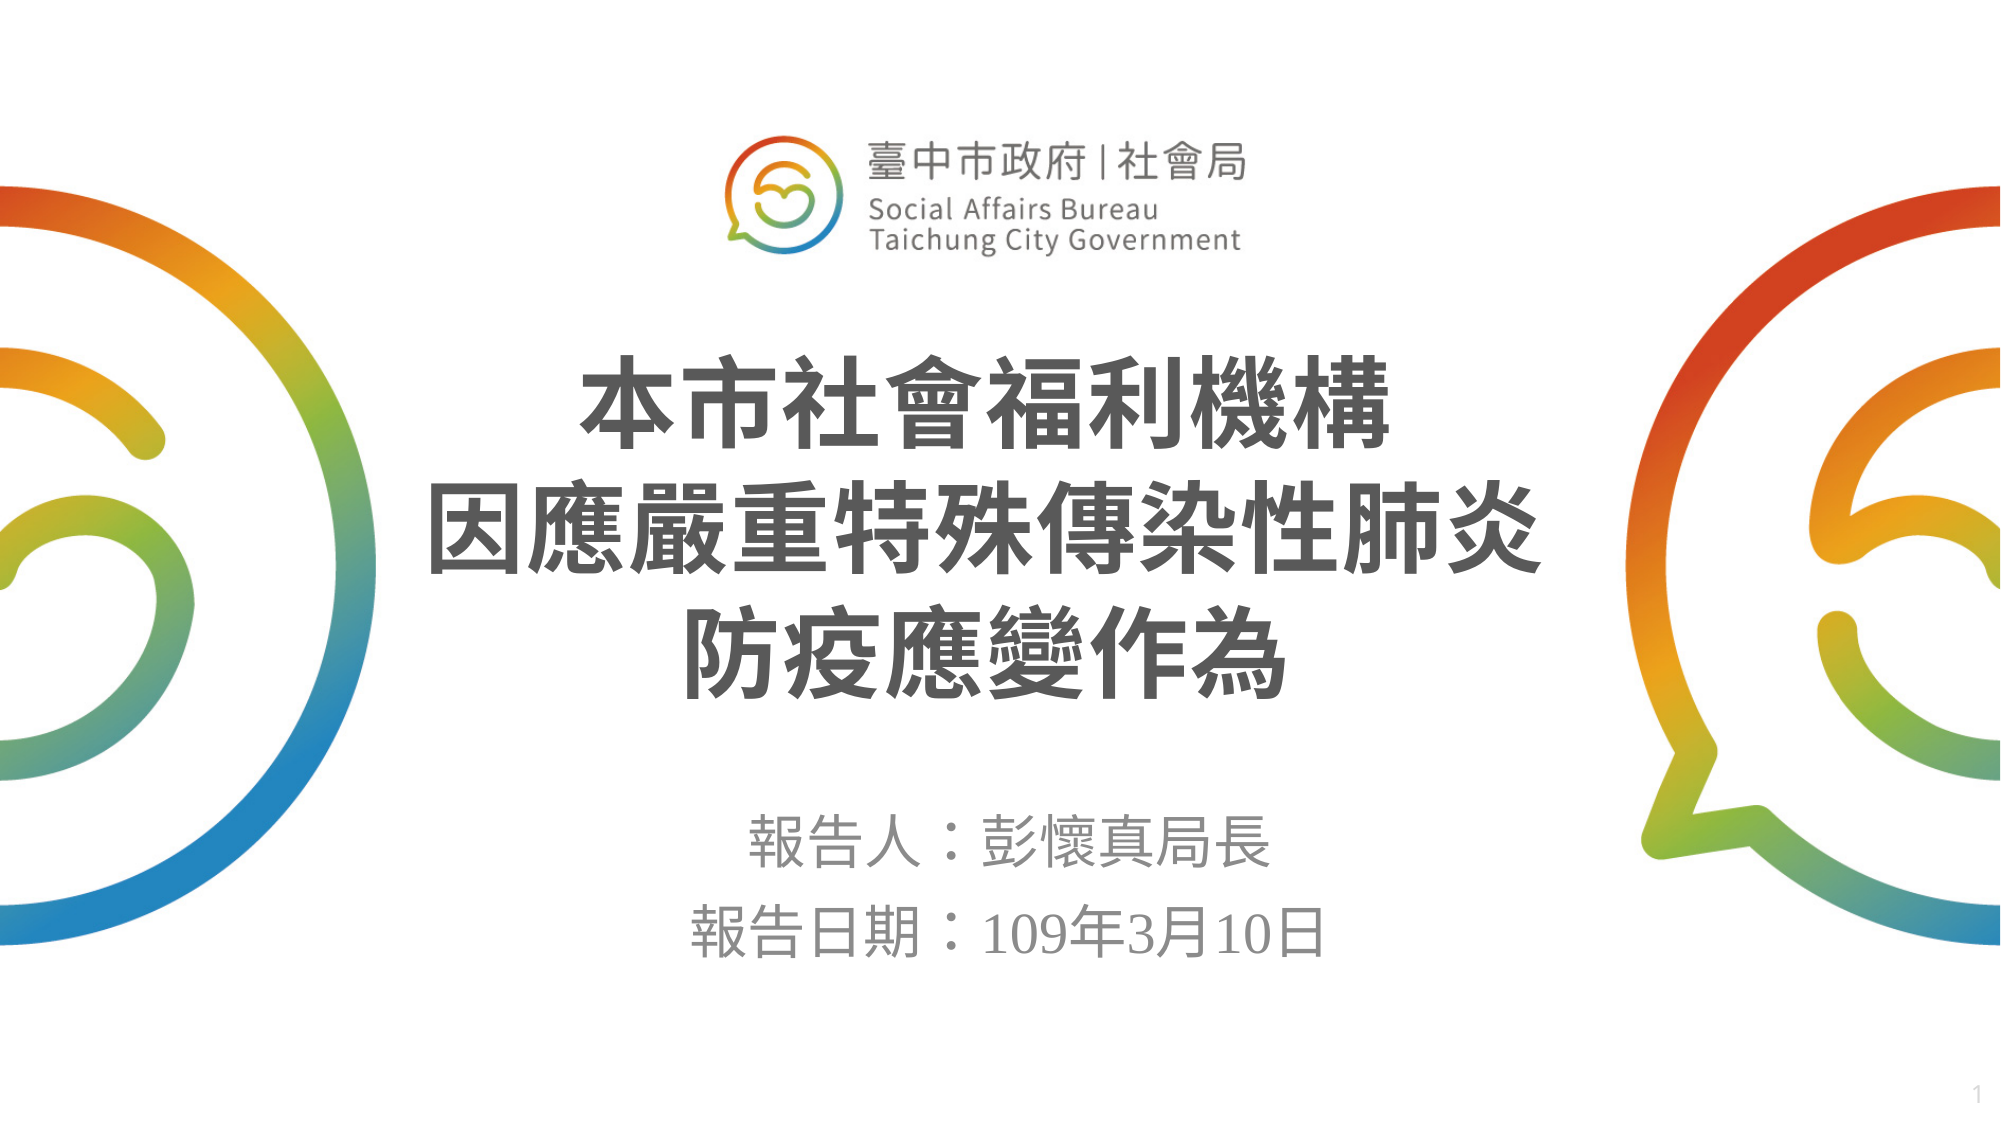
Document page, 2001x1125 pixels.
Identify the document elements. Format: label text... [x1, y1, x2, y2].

picture [0, 0, 2001, 1125]
list 報告人：彭懷真局長 報告日期：109年3月10日 [438, 818, 1583, 953]
title 本市社會福利機構 因應嚴重特殊傳染性肺炎 防疫應變作為 [295, 250, 1677, 796]
slide_number <編號> [1550, 1065, 2000, 1125]
